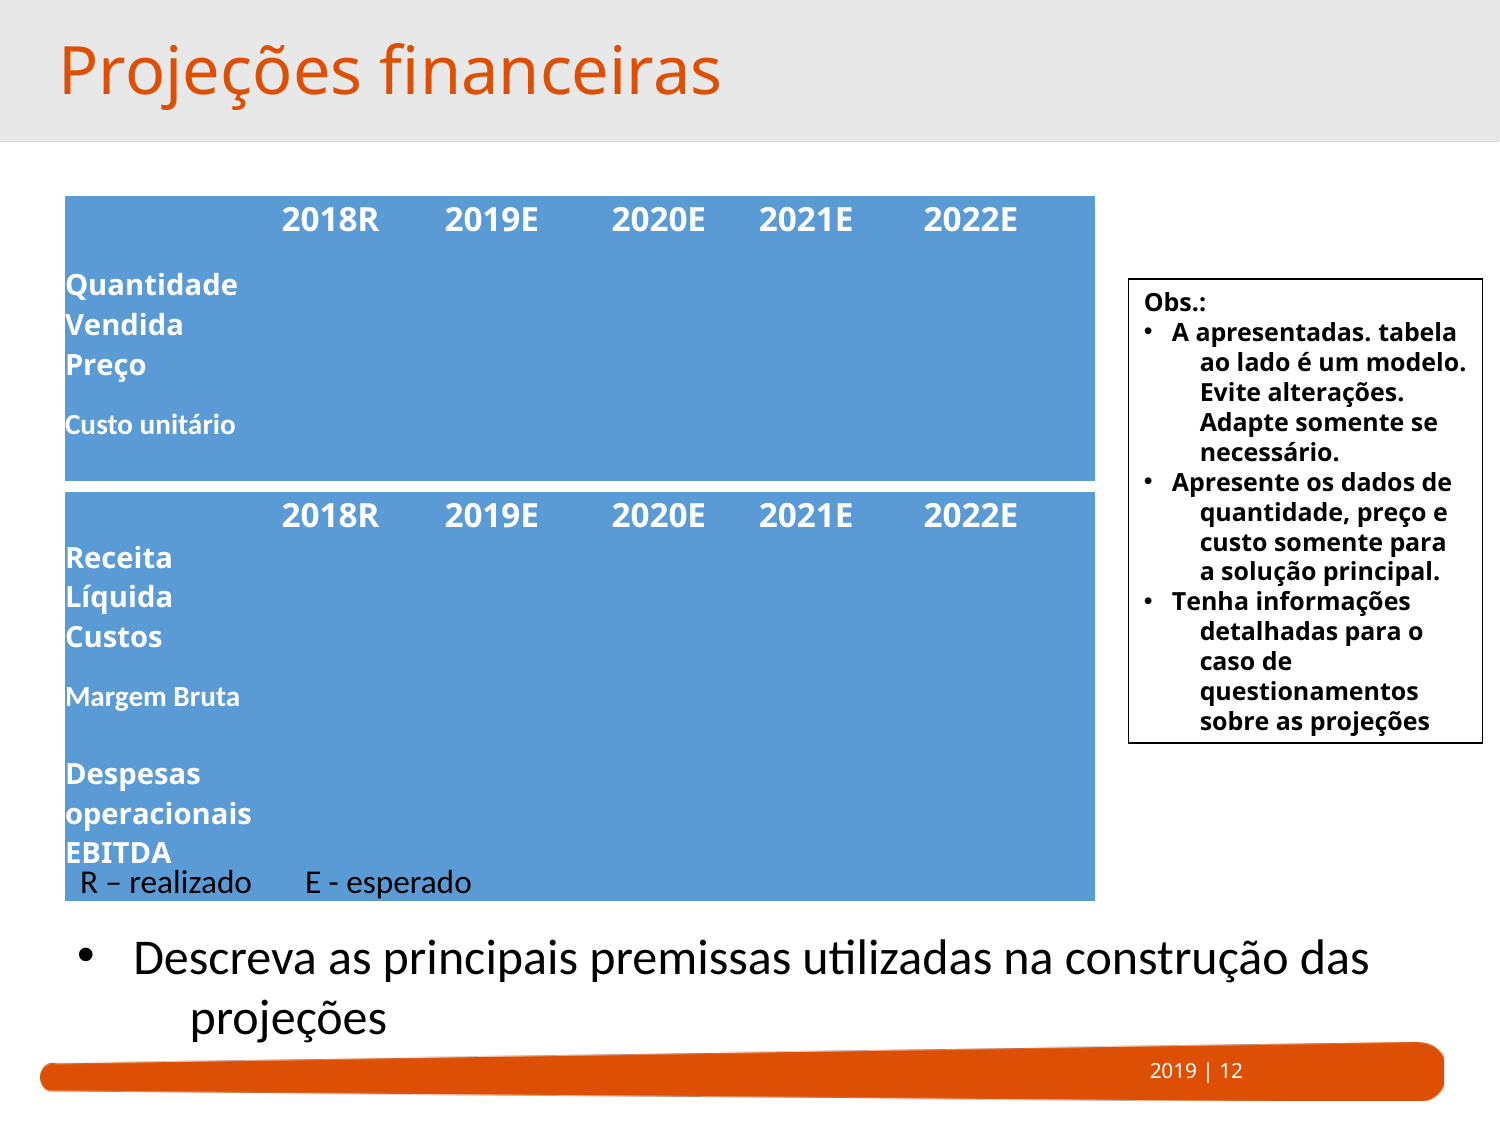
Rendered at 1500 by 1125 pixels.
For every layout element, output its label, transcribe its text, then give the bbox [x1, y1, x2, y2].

table_cell [759, 753, 924, 833]
table_cell [445, 537, 612, 616]
table_cell Receita Líquida [65, 537, 282, 616]
table_header 2022E [924, 196, 1095, 265]
table_header 2018R [282, 507, 293, 523]
text_box Descreva as principais premissas utilizadas na construção das projeções [62, 916, 1413, 1071]
table_cell [924, 344, 1095, 413]
table_cell [759, 616, 924, 685]
table_cell [612, 833, 759, 857]
table_header 2021E [759, 492, 924, 537]
table_cell [282, 833, 445, 857]
table_header 2019E [445, 211, 456, 227]
table_cell [612, 265, 759, 344]
table_cell Preço [65, 344, 282, 413]
table_cell [445, 753, 612, 833]
table_cell [612, 537, 759, 616]
table_header 2018R [282, 211, 293, 227]
table_cell [282, 344, 445, 413]
table_cell EBITDA [65, 833, 282, 857]
table_cell [924, 537, 1095, 616]
table_header [65, 196, 282, 265]
table_cell [759, 265, 924, 344]
table_header 2020E [612, 196, 759, 265]
table_cell [612, 753, 759, 833]
table_cell [924, 413, 1095, 481]
table_header 2020E [612, 211, 623, 227]
text_box R – realizado E - esperado [64, 857, 1415, 911]
table_cell [924, 265, 1095, 344]
table_cell [612, 685, 759, 753]
table_cell [612, 413, 759, 481]
table_header 2021E [759, 196, 924, 265]
table_header 2018R [282, 196, 445, 265]
table_cell [924, 753, 1095, 833]
table_cell [282, 413, 445, 481]
table_cell [612, 616, 759, 685]
table_cell [445, 413, 612, 481]
table_cell Custos [65, 616, 282, 685]
table_header 2022E [924, 211, 935, 227]
table_header 2020E [612, 492, 759, 537]
table_header 2019E [445, 507, 456, 523]
table_cell [612, 344, 759, 413]
table_cell [445, 833, 612, 857]
table_cell [445, 685, 612, 753]
table_cell [924, 616, 1095, 685]
table_cell [924, 833, 1095, 857]
table_cell [282, 685, 445, 753]
table_cell Quantidade Vendida [65, 265, 282, 344]
table_header 2021E [759, 211, 770, 227]
table_cell [445, 344, 612, 413]
table_header 2020E [612, 507, 623, 523]
table_header 2022E [924, 507, 935, 523]
text_box Obs.: A apresentadas. tabela ao lado é um modelo. Evite alterações. Adapte somente se necessário. Apresente os dados de quantidade, preço e custo somente para a solução principal. Tenha informações detalhadas para o caso de questionamentos sobre as projeções [1128, 278, 1483, 719]
table_cell [759, 413, 924, 481]
table_cell [282, 753, 445, 833]
table_cell [445, 616, 612, 685]
table_cell [759, 537, 924, 616]
table_header 2021E [759, 507, 770, 523]
table_cell Despesas operacionais [65, 753, 282, 833]
table_cell Custo unitário [65, 413, 282, 481]
table_cell [282, 265, 445, 344]
table_cell [759, 344, 924, 413]
table_cell [759, 685, 924, 753]
table_cell [445, 265, 612, 344]
table_header 2019E [445, 492, 612, 537]
table_cell [282, 616, 445, 685]
table_header [65, 492, 282, 537]
table_cell [759, 833, 924, 857]
text_box Projeções financeiras [58, 2, 1440, 148]
table_cell [924, 685, 1095, 753]
table_header 2019E [445, 196, 612, 265]
table_cell Margem Bruta [65, 685, 282, 753]
table_header 2018R [282, 492, 445, 537]
table_header 2022E [924, 492, 1095, 537]
table_cell [282, 537, 445, 616]
